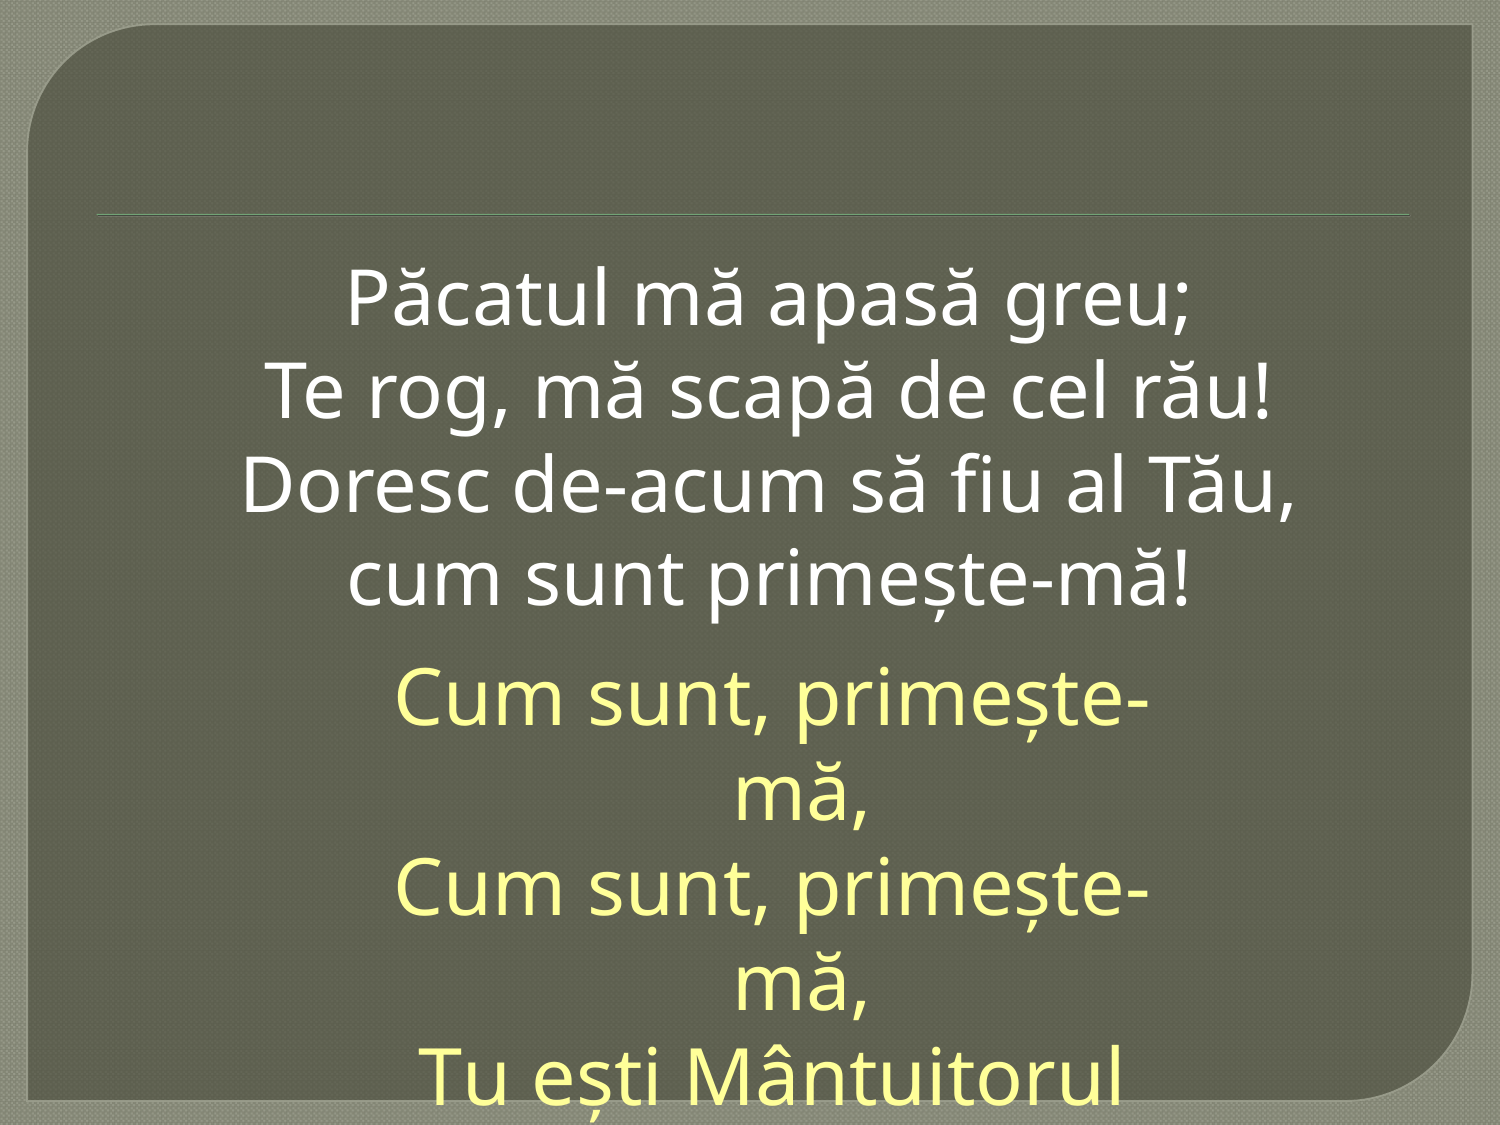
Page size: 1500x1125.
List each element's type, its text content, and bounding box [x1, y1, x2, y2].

list Păcatul mă apasă greu; Te rog, mă scapă de cel rău! Doresc de-acum să fiu al Tău, cum sunt primeşte-mă! [69, 240, 1420, 631]
title [75, 44, 1426, 233]
text_box Cum sunt, primeşte-mă, Cum sunt, primeşte-mă, Tu eşti Mântuitorul meu, Cum sunt, primeşte-mă, [272, 638, 1220, 1034]
picture [0, 0, 1500, 1125]
